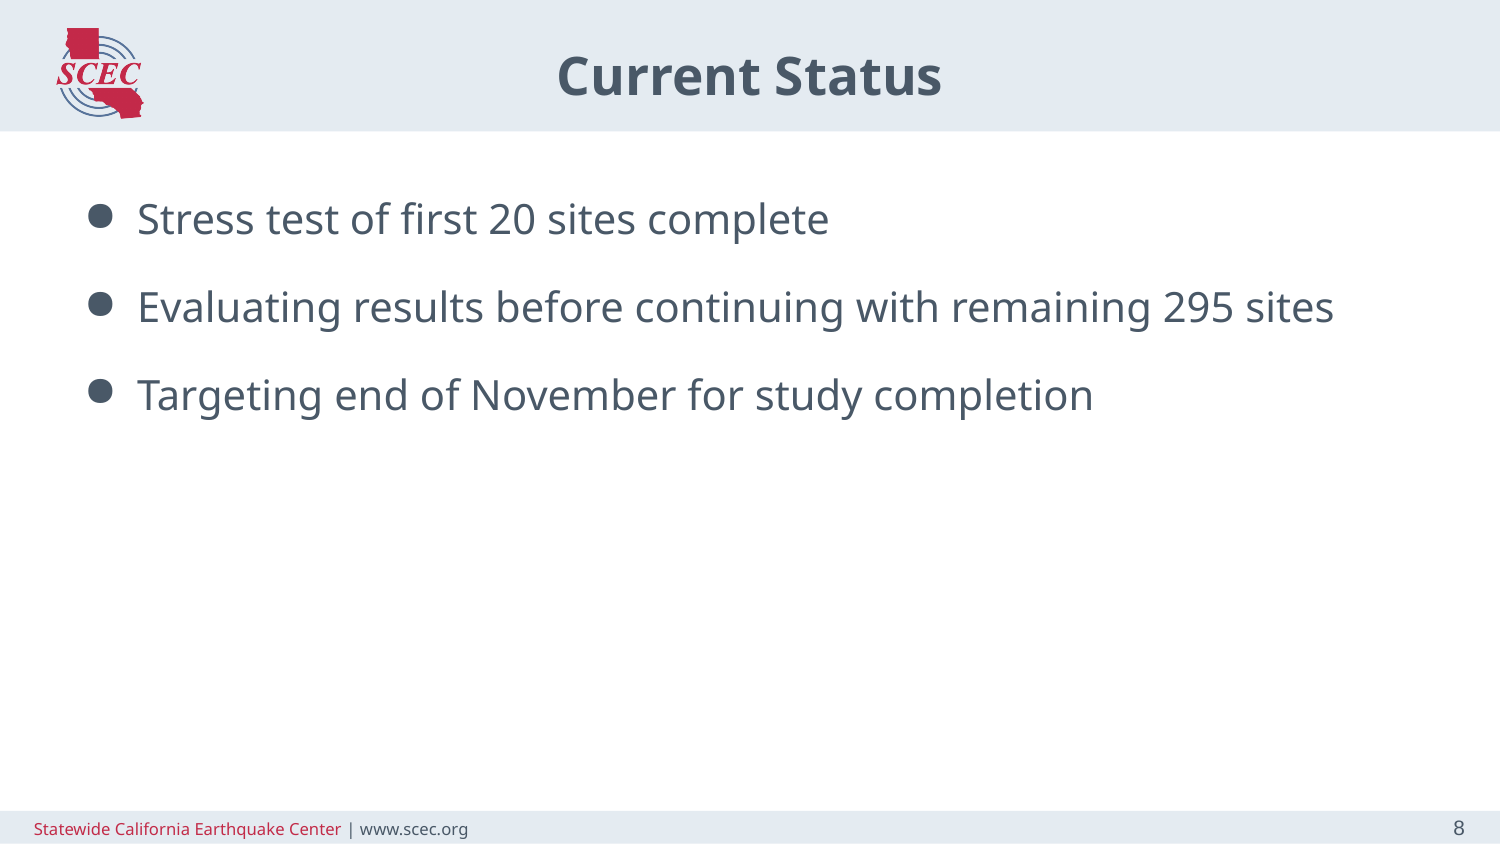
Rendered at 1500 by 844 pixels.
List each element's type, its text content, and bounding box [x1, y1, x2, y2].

title Current Status [173, 26, 1327, 121]
slide_number <number> [1389, 811, 1480, 844]
picture [56, 28, 144, 119]
list Stress test of first 20 sites complete Evaluating results before continuing with remaining 295 sites Targeting end of November for study completion [51, 170, 1449, 750]
text_box Statewide California Earthquake Center | www.scec.org [18, 811, 524, 844]
